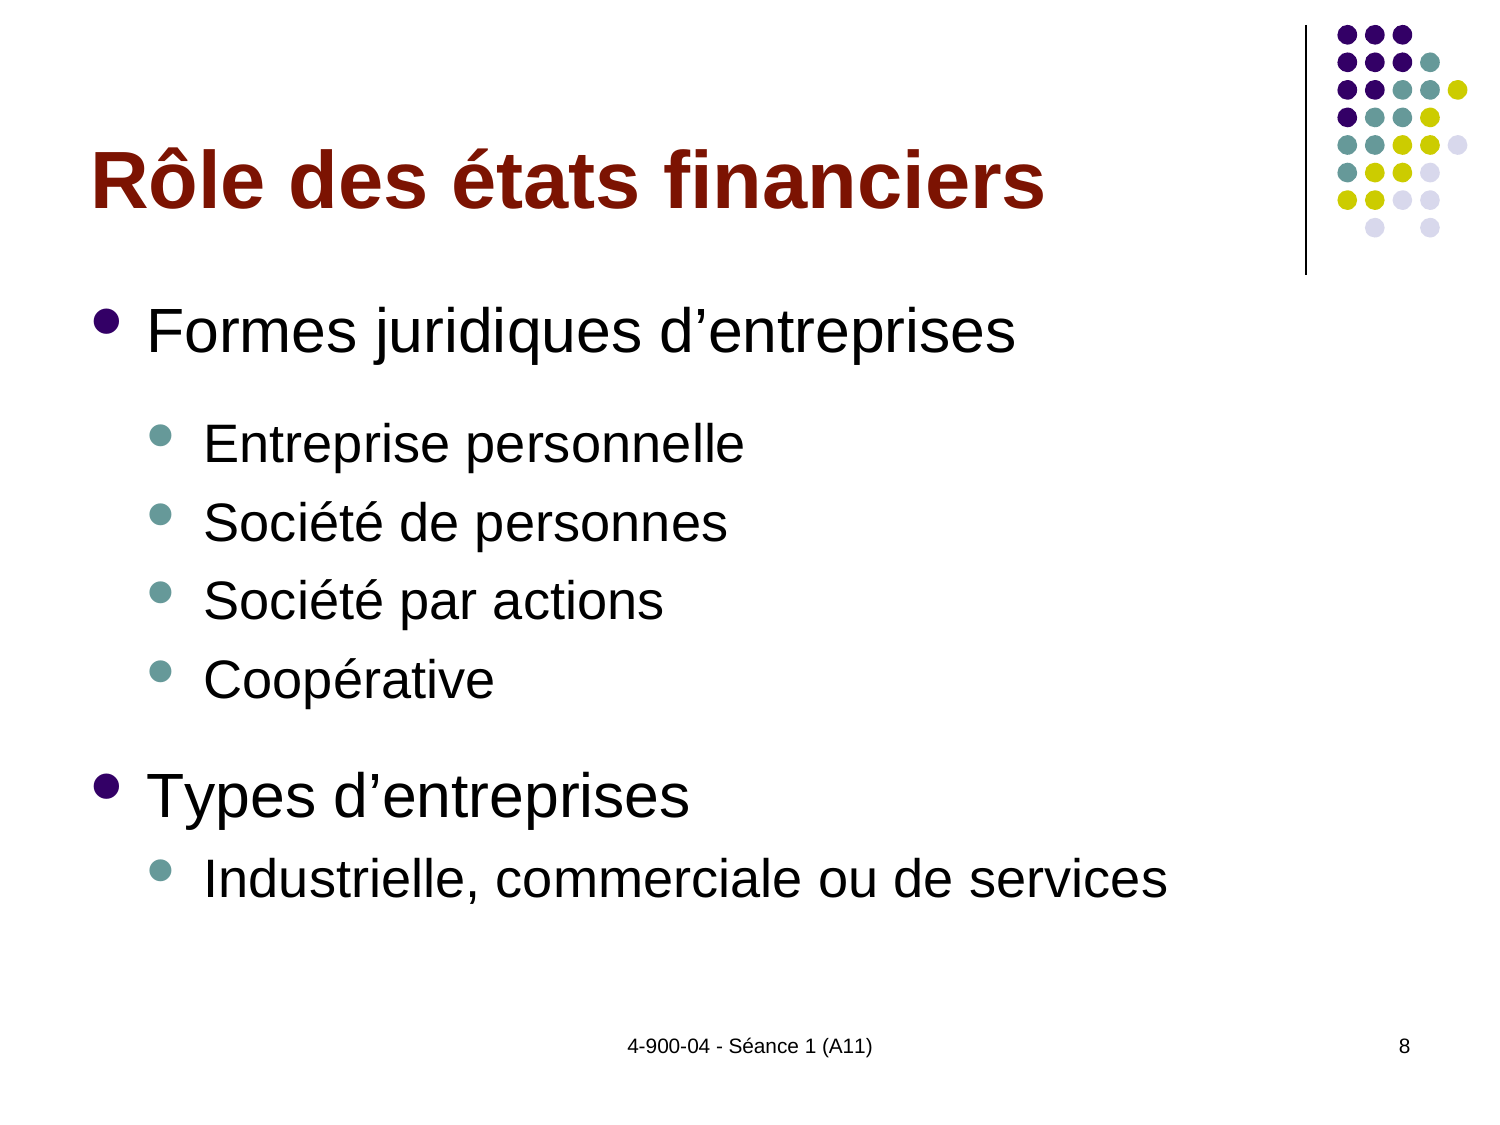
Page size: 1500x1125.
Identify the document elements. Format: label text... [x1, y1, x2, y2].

text_box <numéro> [1074, 1025, 1426, 1101]
text_box 4-900-04 - Séance 1 (A11) [512, 1025, 988, 1101]
title Rôle des états financiers [74, 20, 1313, 233]
list Formes juridiques d’entreprises Entreprise personnelle Société de personnes Société par actions Coopérative Types d’entreprises Industrielle, commerciale ou de services [75, 282, 1426, 1006]
